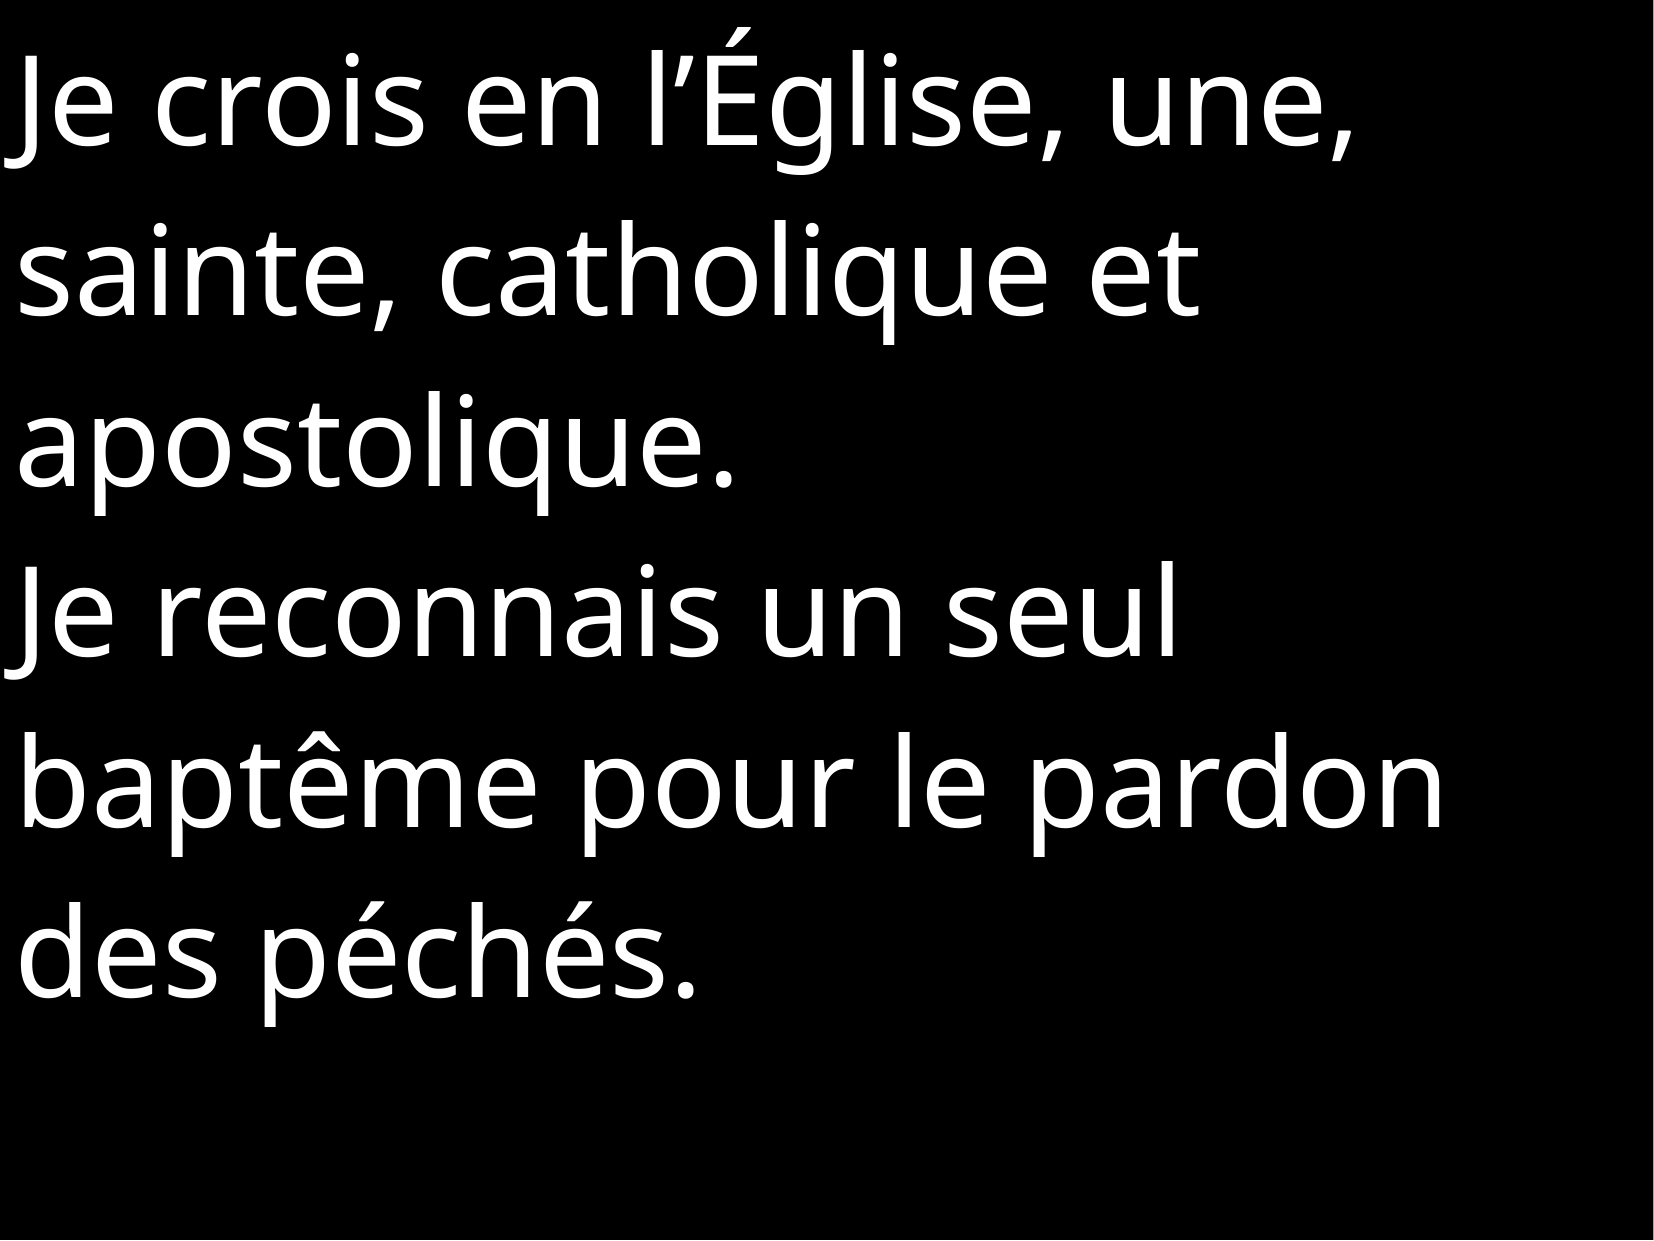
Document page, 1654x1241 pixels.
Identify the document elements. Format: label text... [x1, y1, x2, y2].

text_box Je crois en l’Église, une, sainte, catholique et apostolique. Je reconnais un seul baptême pour le pardon des péchés. [0, 4, 1654, 1239]
